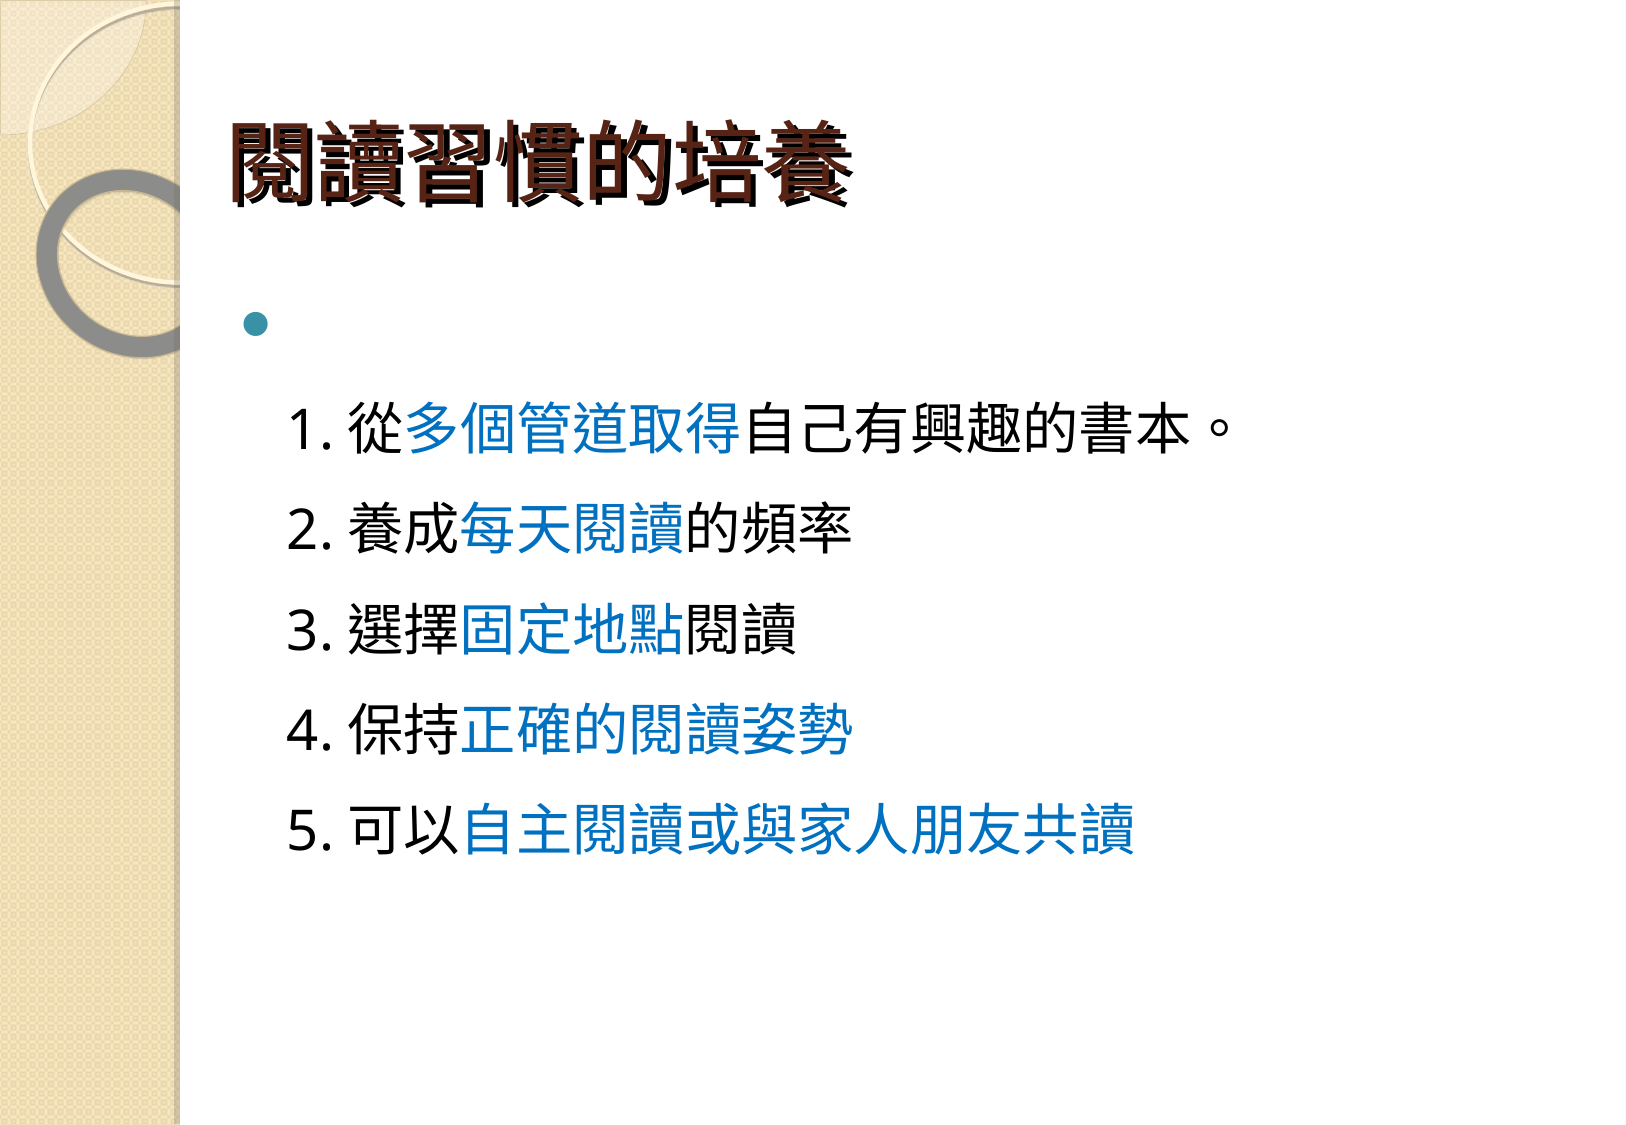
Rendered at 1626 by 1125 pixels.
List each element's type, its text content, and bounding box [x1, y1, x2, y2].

title 閱讀習慣的培養 [210, 54, 1398, 265]
list 1.從多個管道取得自己有興趣的書本。 2.養成每天閱讀的頻率 3.選擇固定地點閱讀 4.保持正確的閱讀姿勢 5.可以自主閱讀或與家人朋友共讀 [198, 290, 1625, 969]
